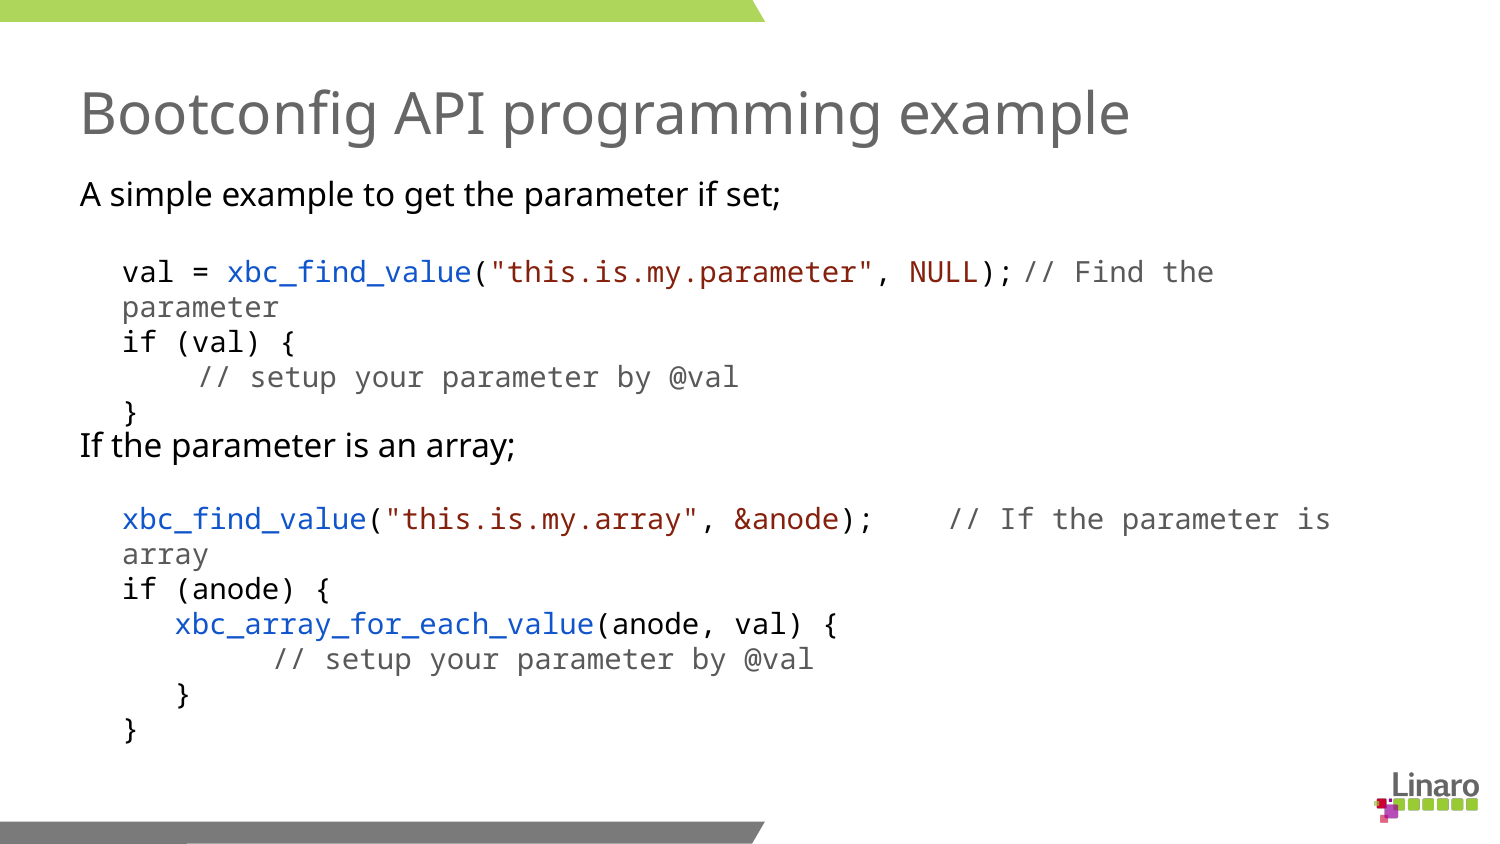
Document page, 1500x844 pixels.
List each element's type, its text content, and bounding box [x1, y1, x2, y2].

picture [1372, 770, 1481, 825]
text_box val = xbc_find_value("this.is.my.parameter", NULL); // Find the parameter if (val) { // setup your parameter by @val } [106, 238, 1356, 444]
title Bootconfig API programming example [73, 59, 1427, 162]
text_box xbc_find_value("this.is.my.array", &anode); // If the parameter is array if (anode) { xbc_array_for_each_value(anode, val) { // setup your parameter by @val } } [106, 485, 1356, 761]
list A simple example to get the parameter if set; If the parameter is an array; [73, 162, 1427, 770]
